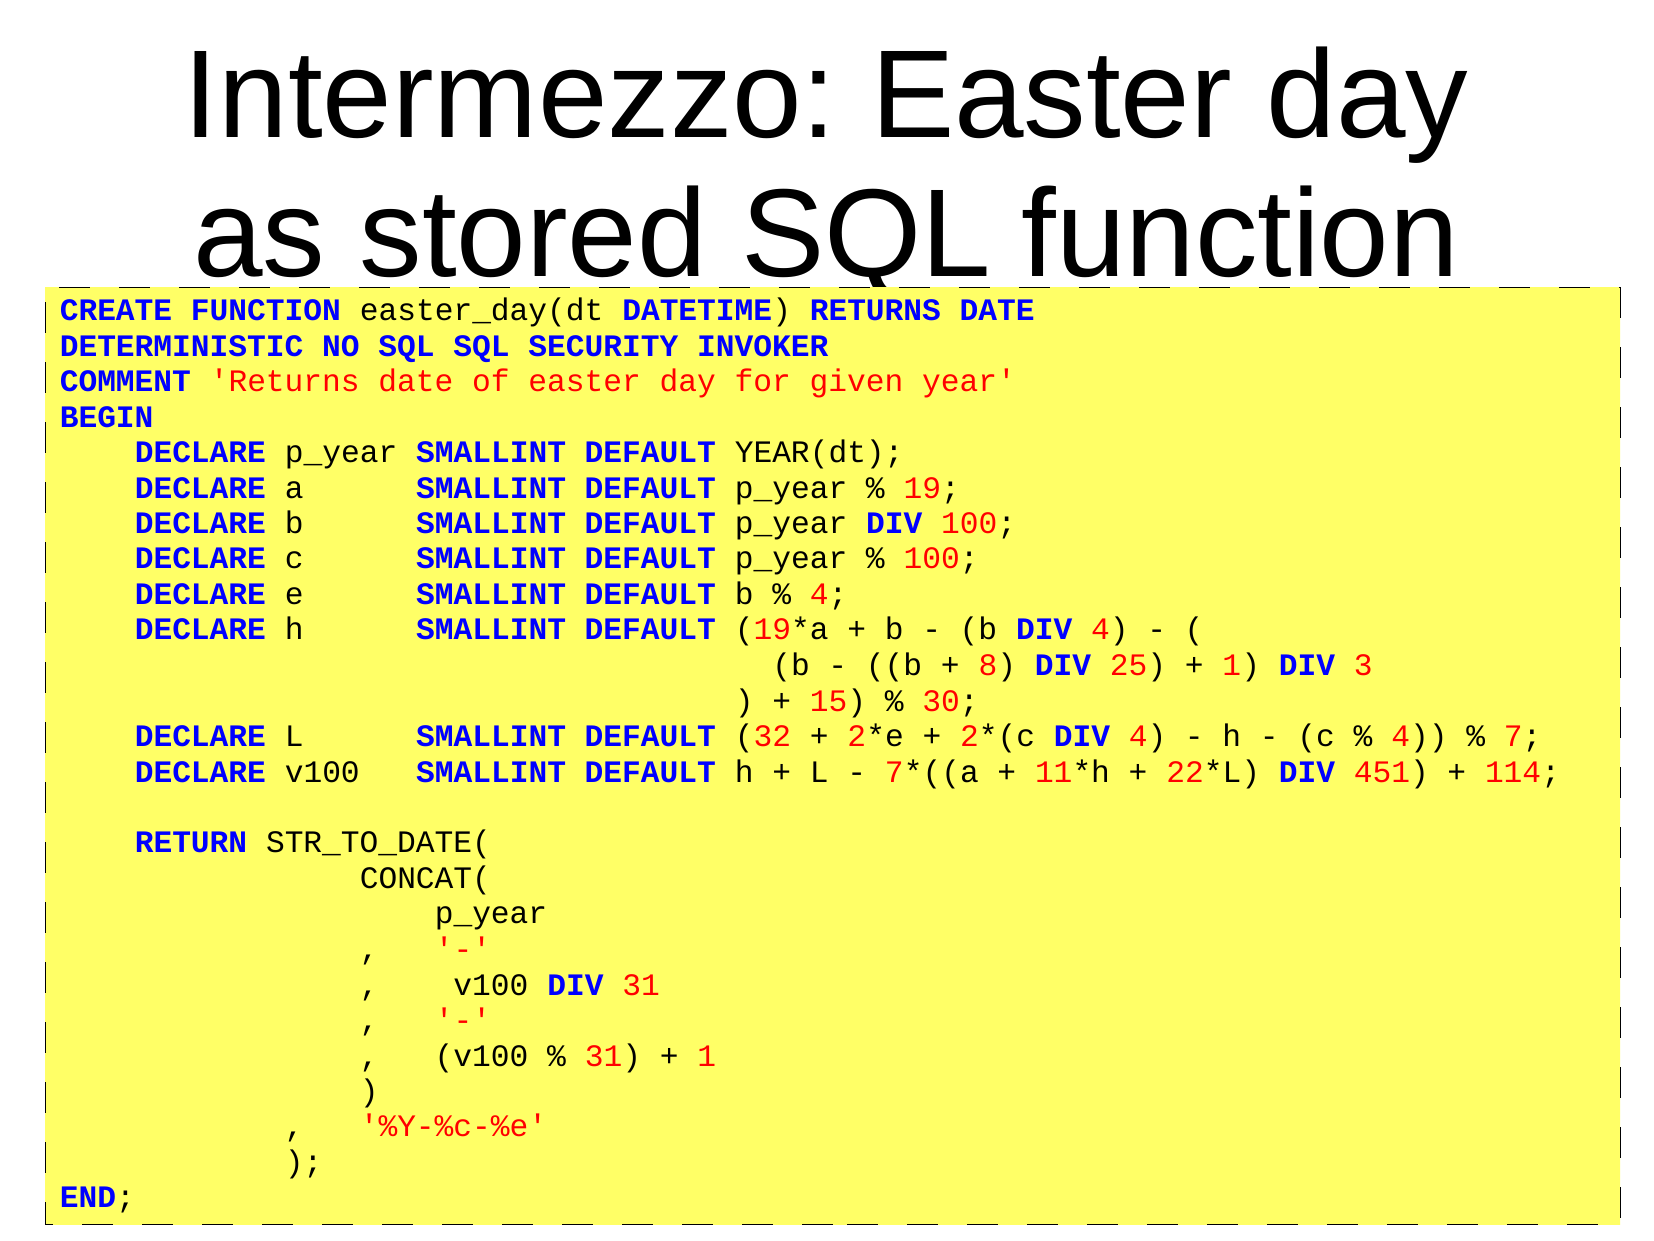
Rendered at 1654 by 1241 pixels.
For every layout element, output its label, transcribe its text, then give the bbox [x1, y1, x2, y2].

title Intermezzo: Easter day as stored SQL function [82, 23, 1571, 287]
text_box CREATE FUNCTION easter_day(dt DATETIME) RETURNS DATE DETERMINISTIC NO SQL SQL SECURITY INVOKER COMMENT 'Returns date of easter day for given year' BEGIN DECLARE p_year SMALLINT DEFAULT YEAR(dt); DECLARE a SMALLINT DEFAULT p_year % 19; DECLARE b SMALLINT DEFAULT p_year DIV 100; DECLARE c SMALLINT DEFAULT p_year % 100; DECLARE e SMALLINT DEFAULT b % 4; DECLARE h SMALLINT DEFAULT (19*a + b - (b DIV 4) - ( (b - ((b + 8) DIV 25) + 1) DIV 3 ) + 15) % 30; DECLARE L SMALLINT DEFAULT (32 + 2*e + 2*(c DIV 4) - h - (c % 4)) % 7; DECLARE v100 SMALLINT DEFAULT h + L - 7*((a + 11*h + 22*L) DIV 451) + 114; RETURN STR_TO_DATE( CONCAT( p_year , '-' , v100 DIV 31 , '-' , (v100 % 31) + 1 ) , '%Y-%c-%e' ); END; [45, 287, 1621, 1225]
